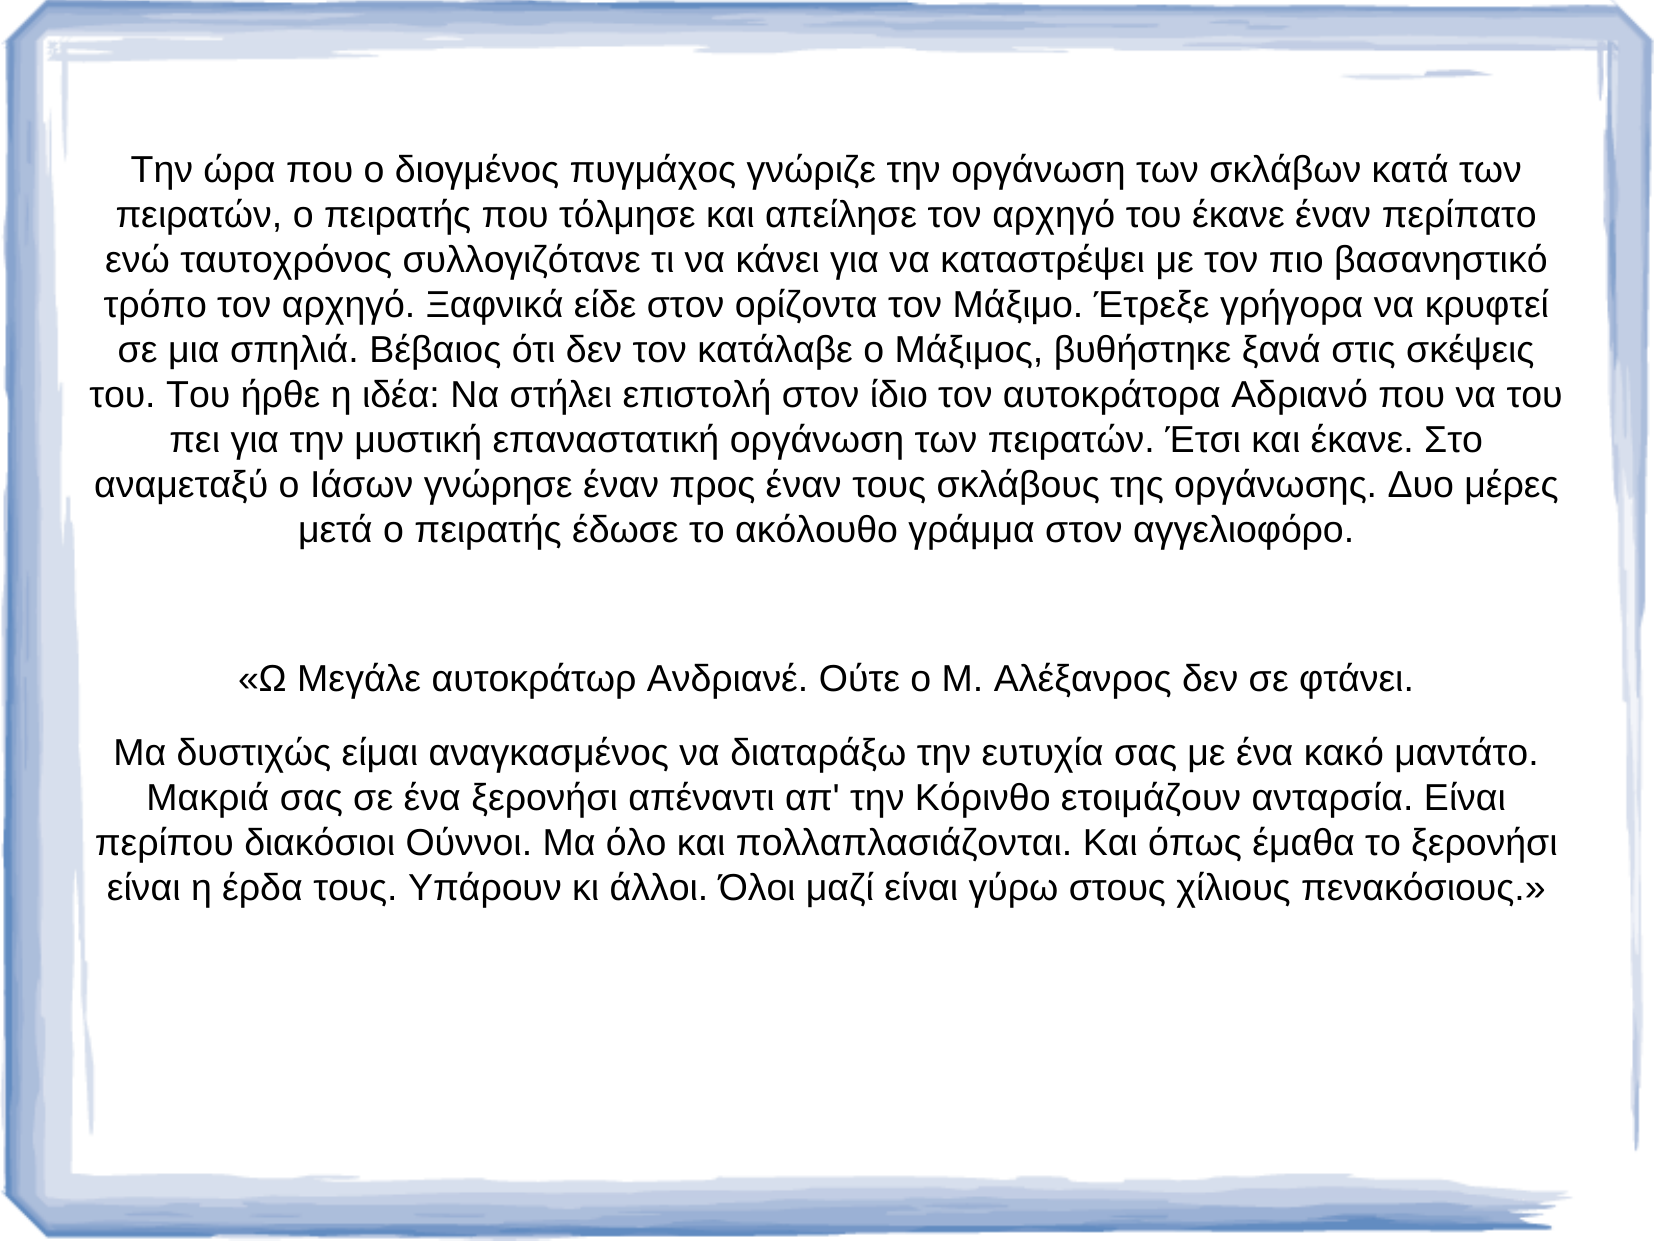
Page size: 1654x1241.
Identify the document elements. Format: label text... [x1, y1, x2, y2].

subtitle Την ώρα που ο διογμένος πυγμάχος γνώριζε την οργάνωση των σκλάβων κατά των πειρατών, ο πειρατής που τόλμησε και απείλησε τον αρχηγό του έκανε έναν περίπατο ενώ ταυτοχρόνος συλλογιζότανε τι να κάνει για να καταστρέψει με τον πιο βασανηστικό τρόπο τον αρχηγό. Ξαφνικά είδε στον ορίζοντα τον Μάξιμο. Έτρεξε γρήγορα να κρυφτεί σε μια σπηλιά. Βέβαιος ότι δεν τον κατάλαβε ο Μάξιμος, βυθήστηκε ξανά στις σκέψεις του. Του ήρθε η ιδέα: Να στήλει επιστολή στον ίδιο τον αυτοκράτορα Αδριανό που να του πει για την μυστική επαναστατική οργάνωση των πειρατών. Έτσι και έκανε. Στο αναμεταξύ ο Ιάσων γνώρησε έναν προς έναν τους σκλάβους της οργάνωσης. Δυο μέρες μετά ο πειρατής έδωσε το ακόλουθο γράμμα στον αγγελιοφόρο. «Ω Μεγάλε αυτοκράτωρ Ανδριανέ. Ούτε ο Μ. Αλέξανρος δεν σε φτάνει. Μα δυστιχώς είμαι αναγκασμένος να διαταράξω την ευτυχία σας με ένα κακό μαντάτο. Μακριά σας σε ένα ξερονήσι απέναντι απ' την Κόρινθο ετοιμάζουν ανταρσία. Είναι περίπου διακόσιοι Ούννοι. Μα όλο και πολλαπλασιάζονται. Και όπως έμαθα το ξερονήσι είναι η έρδα τους. Υπάρουν κι άλλοι. Όλοι μαζί είναι γύρω στους χίλιους πενακόσιους.» [82, 49, 1571, 1004]
